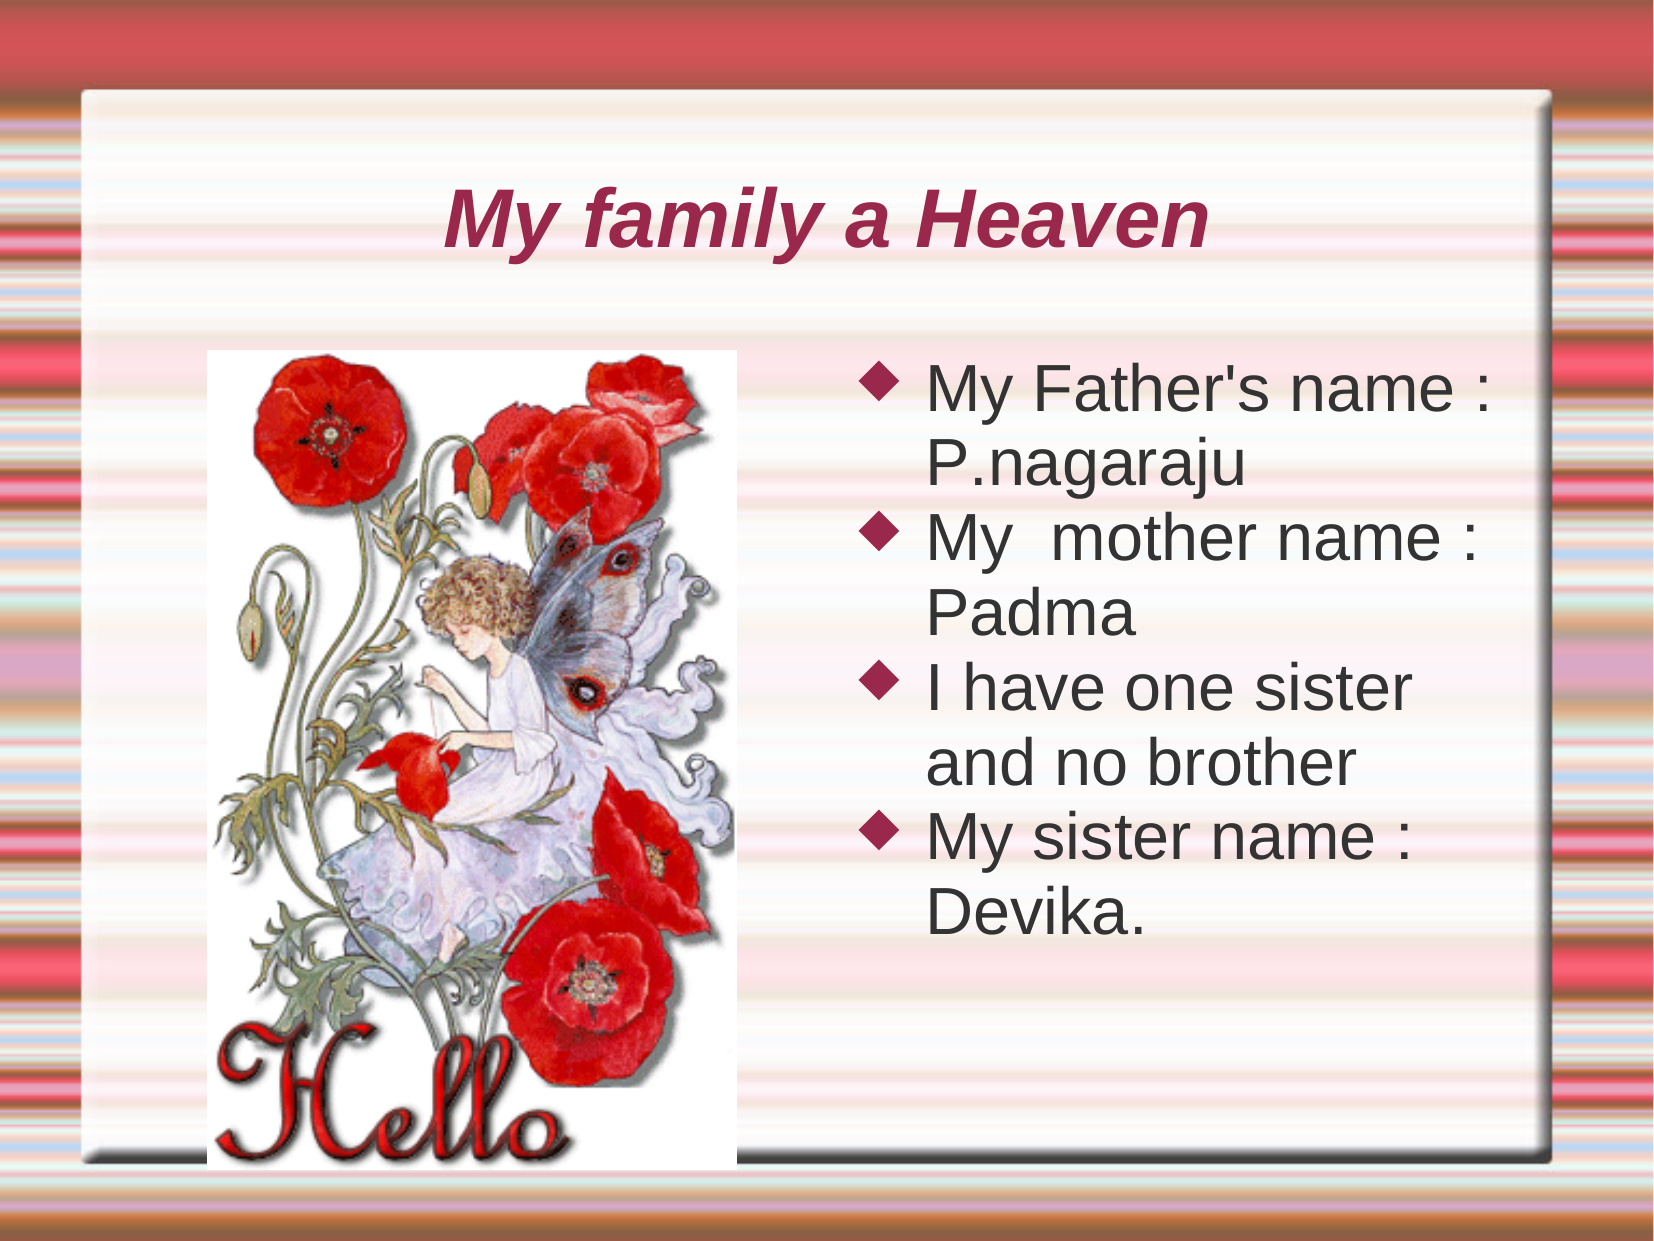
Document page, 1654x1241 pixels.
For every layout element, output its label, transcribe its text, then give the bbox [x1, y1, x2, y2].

list My Father's name : P.nagaraju My mother name : Padma I have one sister and no brother My sister name : Devika. [842, 350, 1517, 1170]
title My family a Heaven [121, 114, 1534, 322]
picture [0, 0, 1654, 1241]
